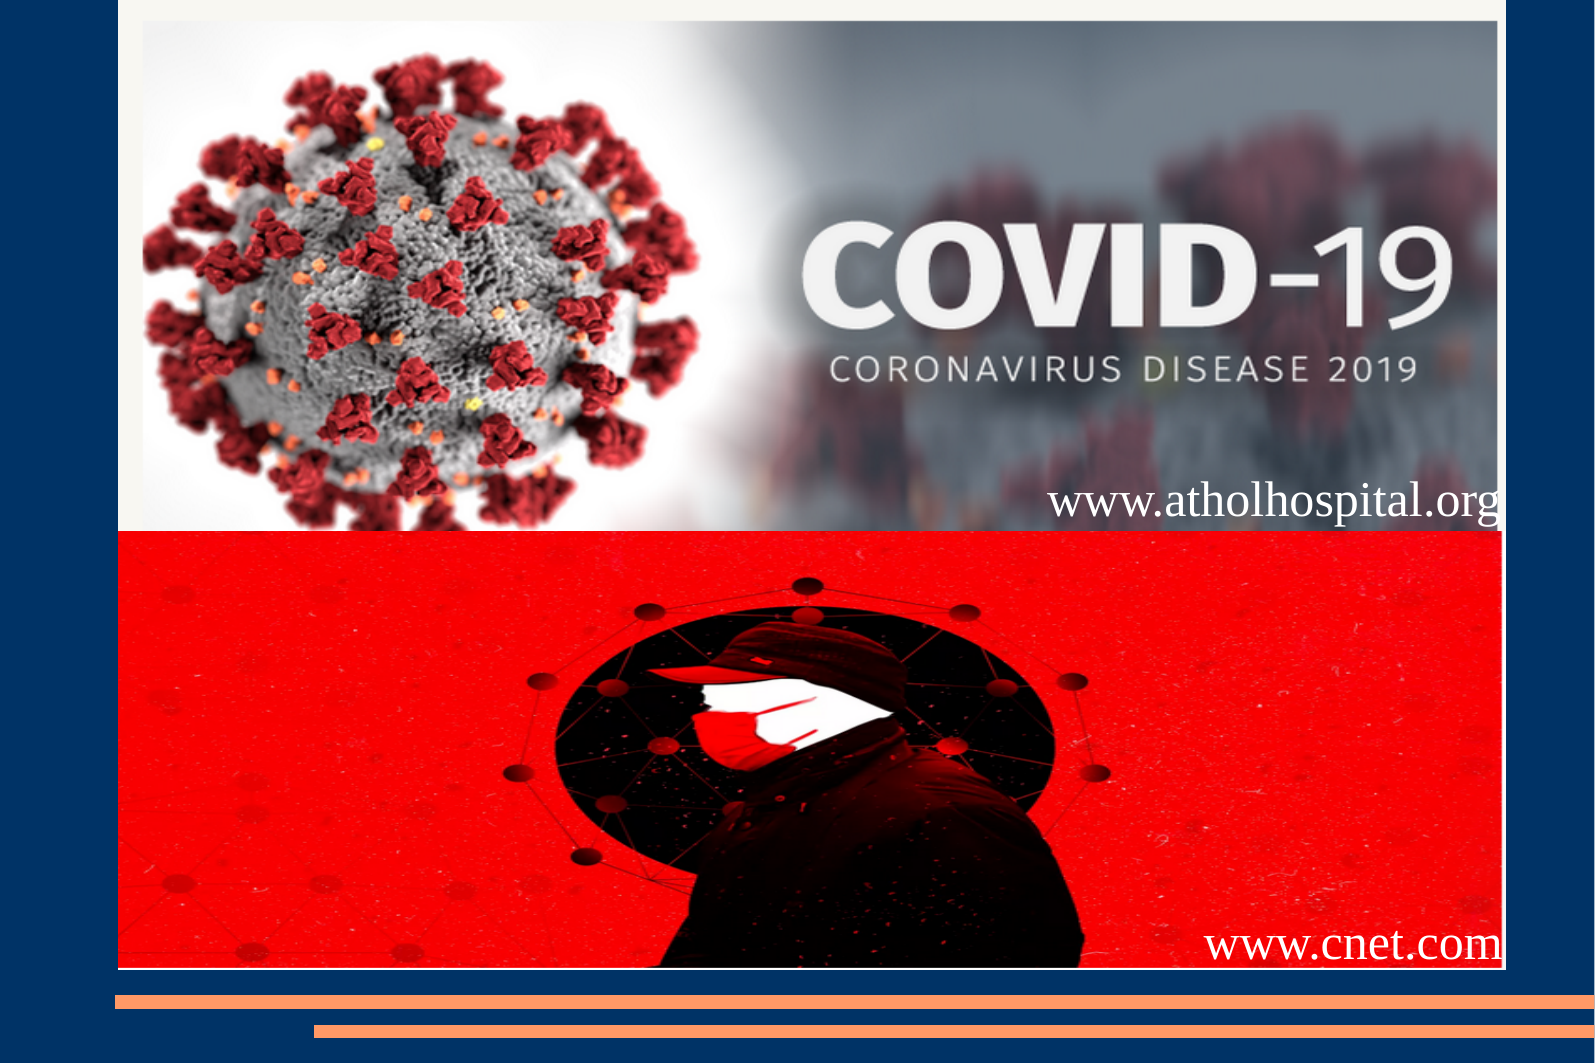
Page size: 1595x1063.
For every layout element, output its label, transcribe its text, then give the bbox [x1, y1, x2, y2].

text_box www.cnet.com [1203, 915, 1506, 972]
text_box www.atholhospital.org [1047, 472, 1506, 529]
picture [118, 0, 1506, 970]
